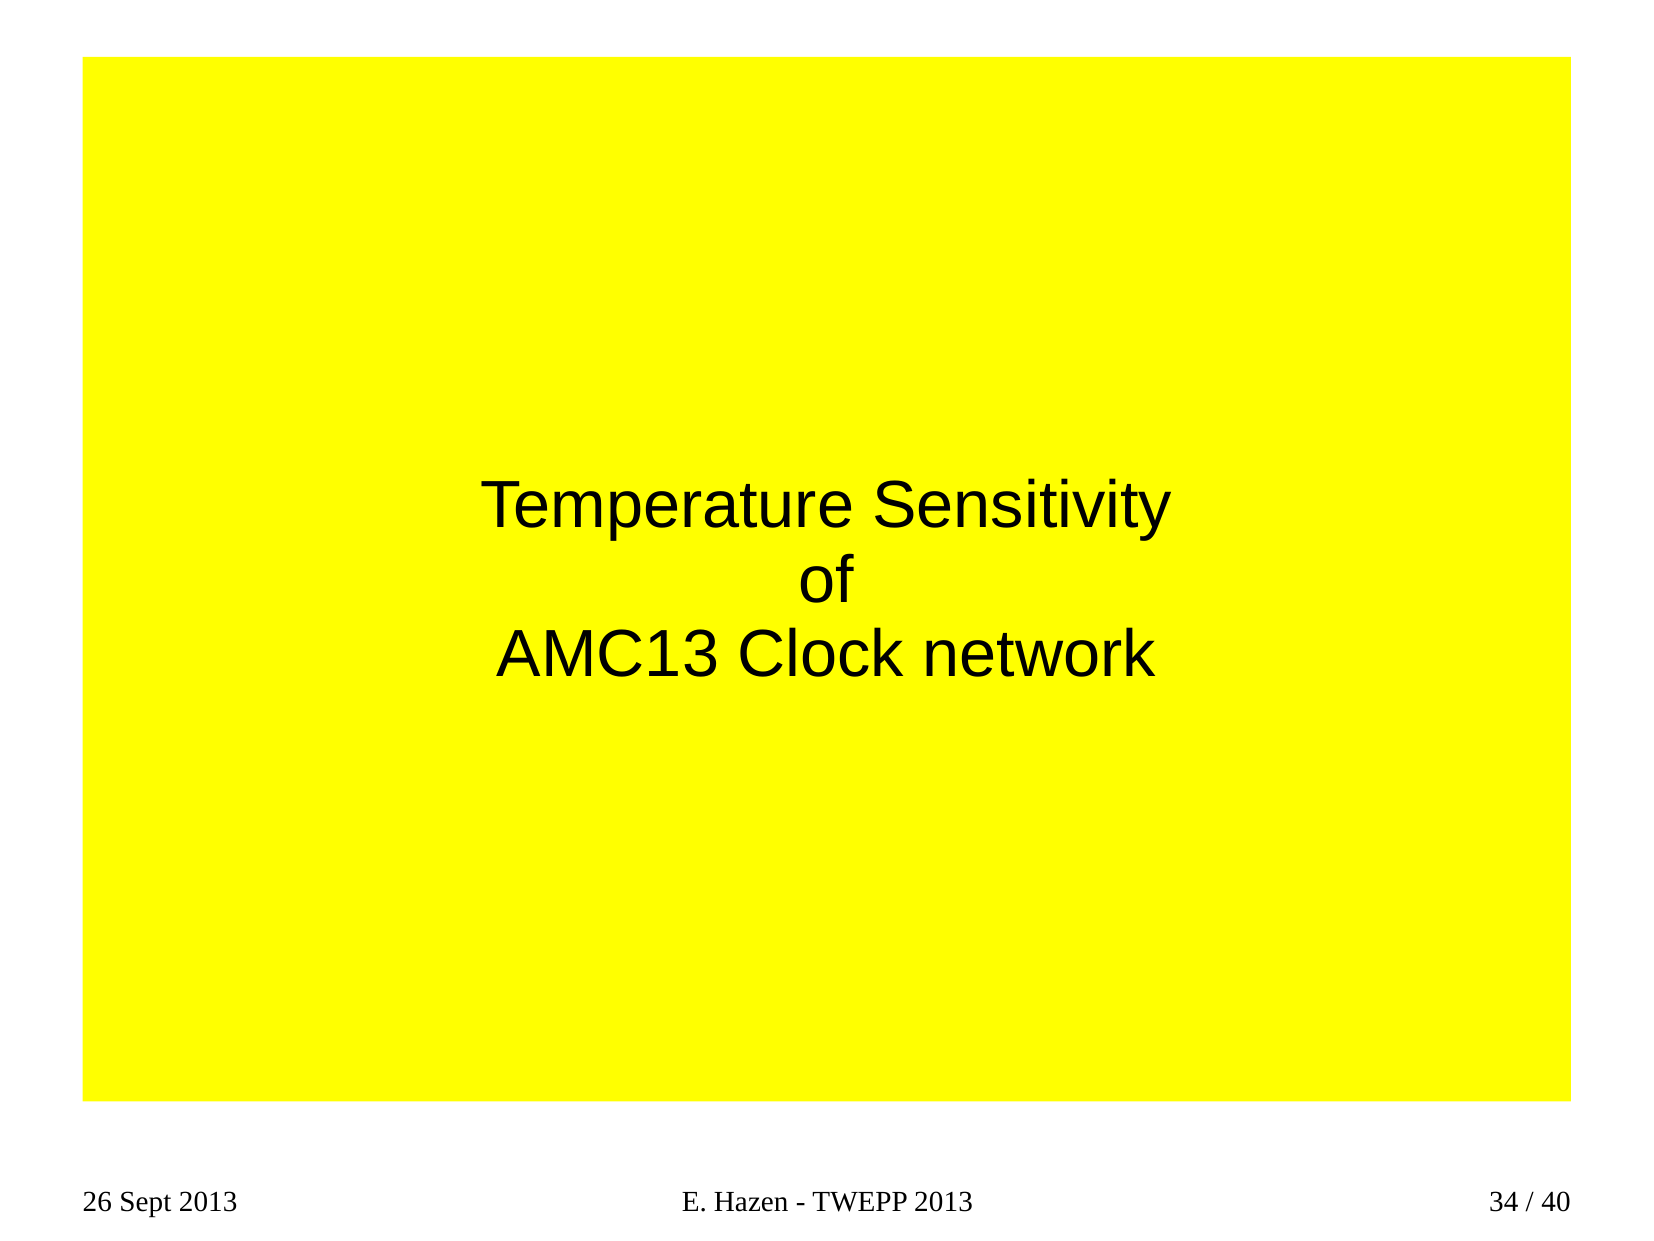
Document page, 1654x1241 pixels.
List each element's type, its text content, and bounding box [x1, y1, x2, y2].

subtitle Temperature Sensitivity of AMC13 Clock network [82, 56, 1571, 1102]
